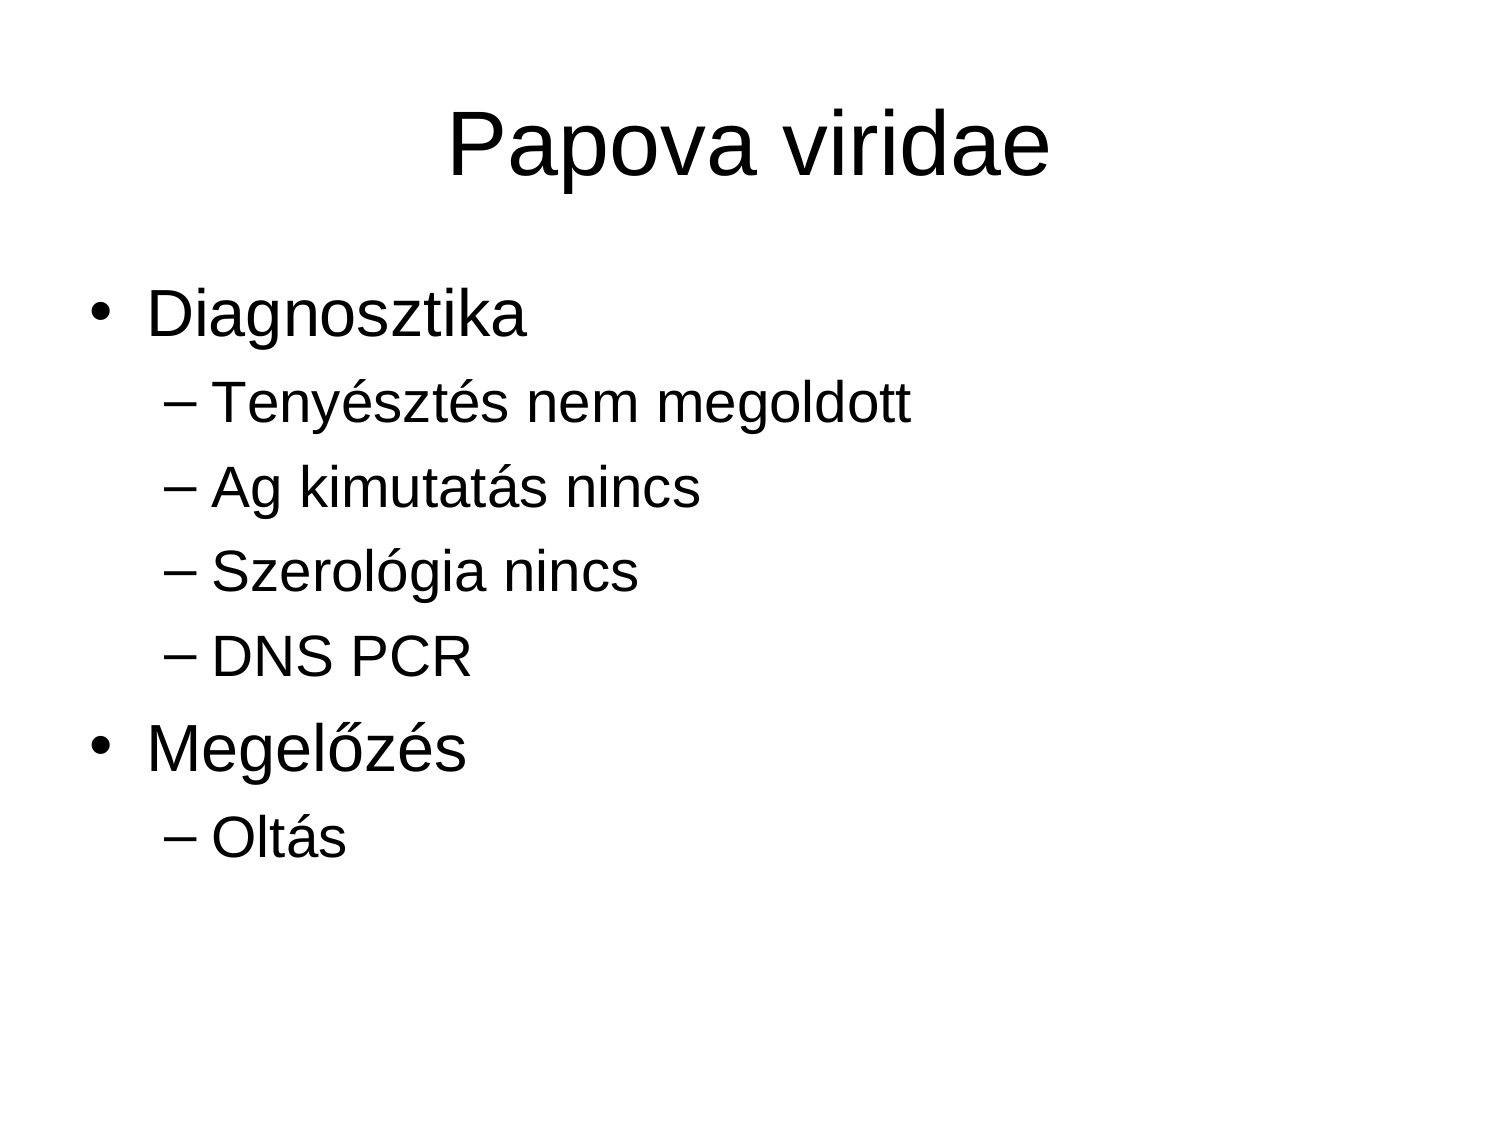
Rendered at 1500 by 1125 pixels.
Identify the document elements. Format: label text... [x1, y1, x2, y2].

title Papova viridae [75, 45, 1426, 233]
list Diagnosztika Tenyésztés nem megoldott Ag kimutatás nincs Szerológia nincs DNS PCR Megelőzés Oltás [75, 262, 1426, 1005]
